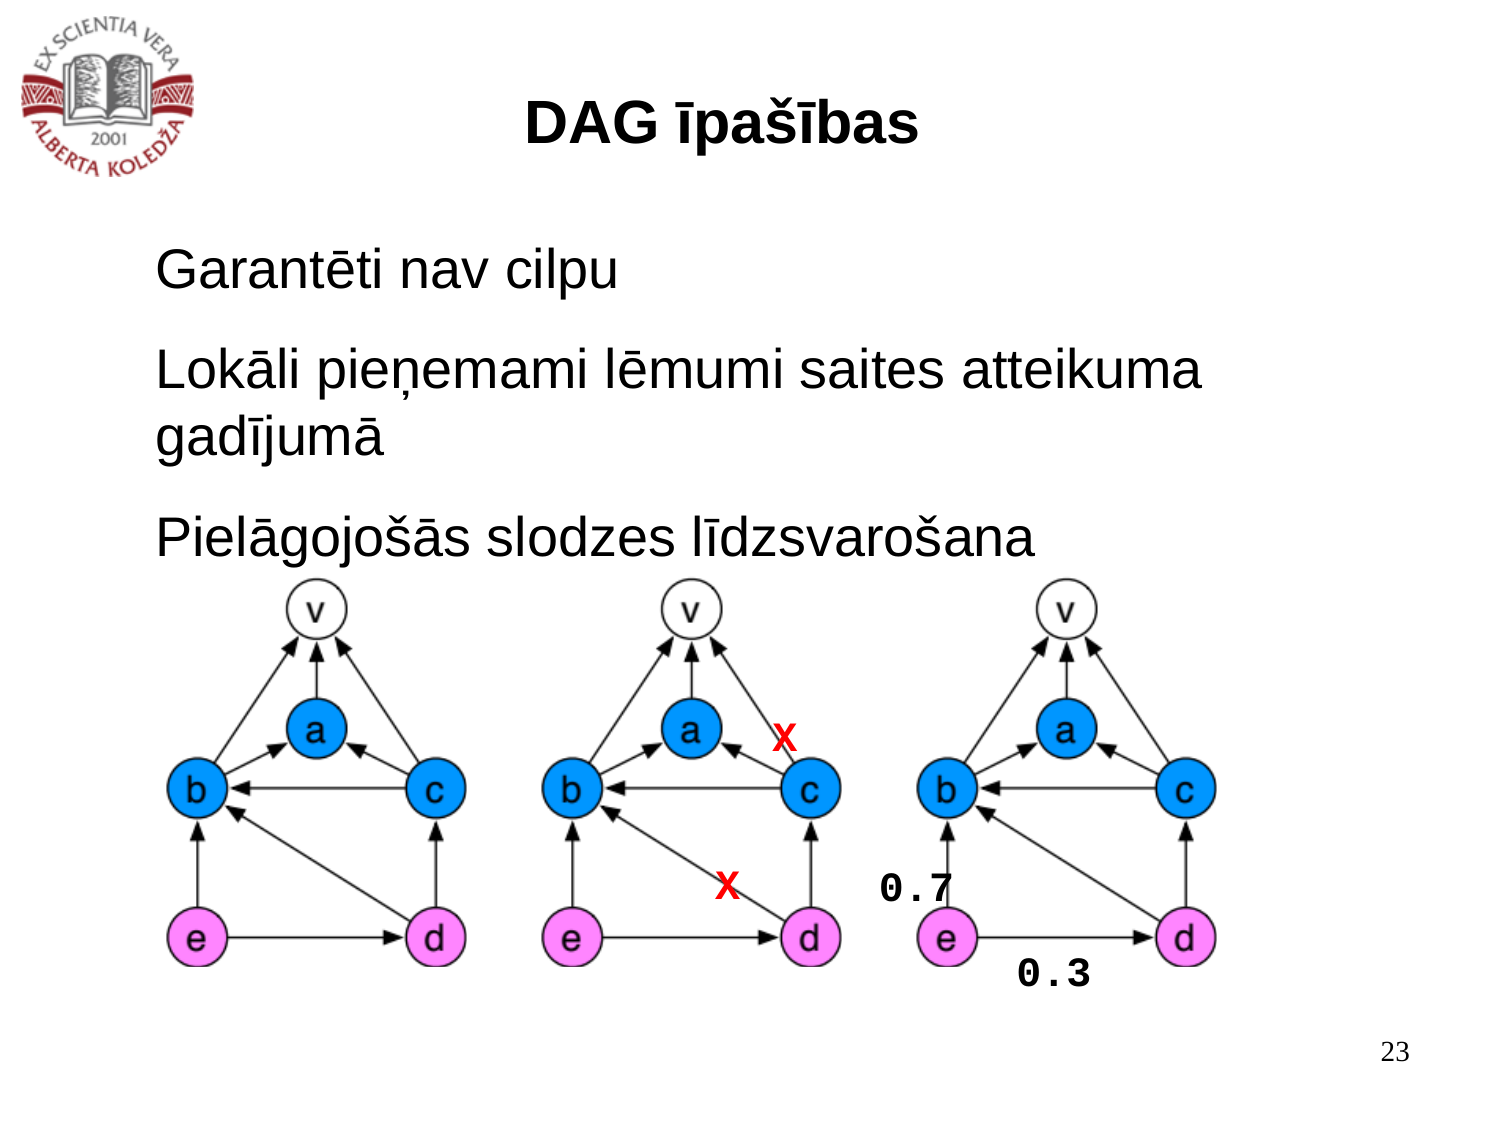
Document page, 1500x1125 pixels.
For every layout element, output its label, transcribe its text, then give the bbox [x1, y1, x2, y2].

text_box <skaitlis> [1074, 1024, 1426, 1103]
list Garantēti nav cilpu Lokāli pieņemami lēmumi saites atteikuma gadījumā Pielāgojošās slodzes līdzsvarošana [75, 224, 1426, 575]
text_box 0.3 [1001, 937, 1107, 1003]
picture [912, 575, 1217, 967]
picture [162, 575, 467, 967]
picture [537, 575, 842, 967]
title DAG īpašības [50, 62, 1374, 175]
picture [21, 16, 194, 177]
text_box 0.7 [864, 851, 969, 918]
text_box X [700, 849, 756, 916]
text_box X [757, 701, 813, 768]
